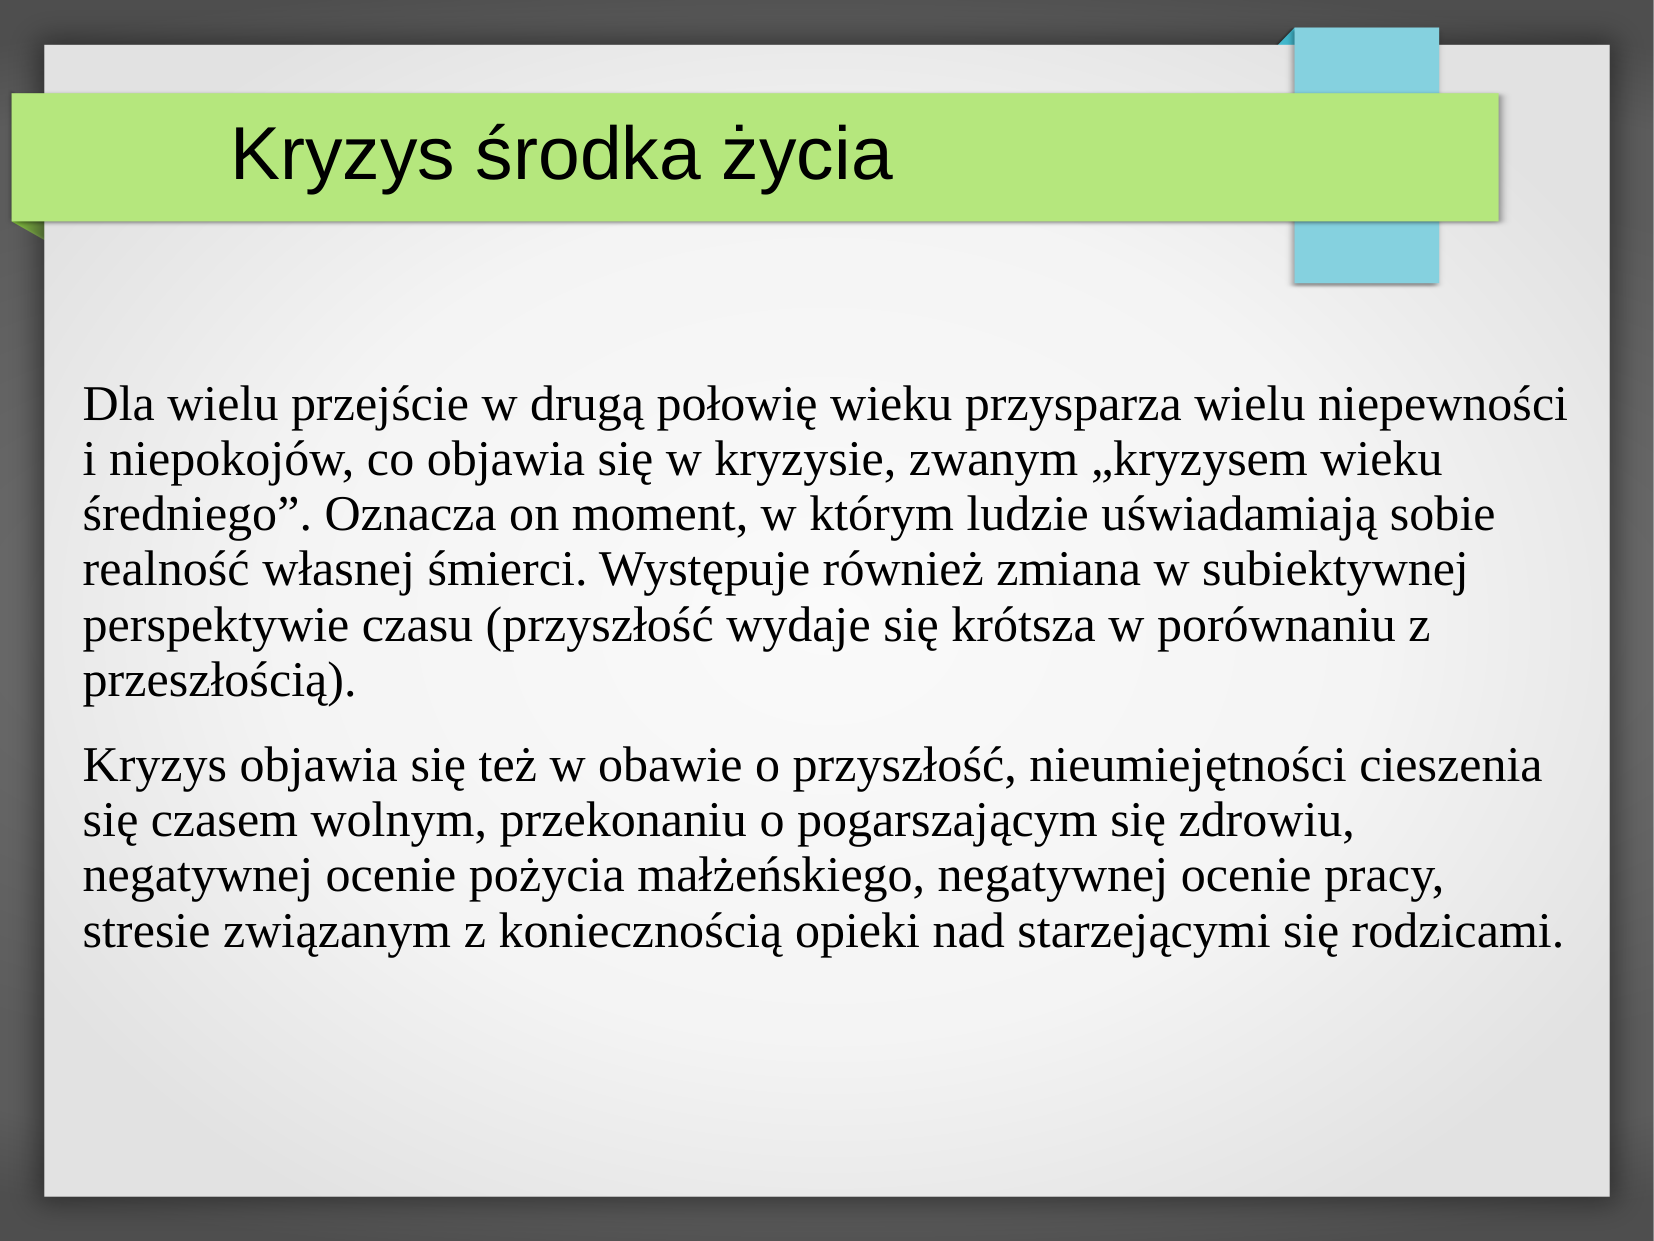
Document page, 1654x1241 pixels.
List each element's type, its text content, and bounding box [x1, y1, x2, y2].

picture [0, 0, 1654, 1241]
title Kryzys środka życia [82, 94, 1264, 213]
list Dla wielu przejście w drugą połowię wieku przysparza wielu niepewności i niepokojów, co objawia się w kryzysie, zwanym „kryzysem wieku średniego”. Oznacza on moment, w którym ludzie uświadamiają sobie realność własnej śmierci. Występuje również zmiana w subiektywnej perspektywie czasu (przyszłość wydaje się krótsza w porównaniu z przeszłością). Kryzys objawia się też w obawie o przyszłość, nieumiejętności cieszenia się czasem wolnym, przekonaniu o pogarszającym się zdrowiu, negatywnej ocenie pożycia małżeńskiego, negatywnej ocenie pracy, stresie związanym z koniecznością opieki nad starzejącymi się rodzicami. [82, 295, 1571, 1015]
